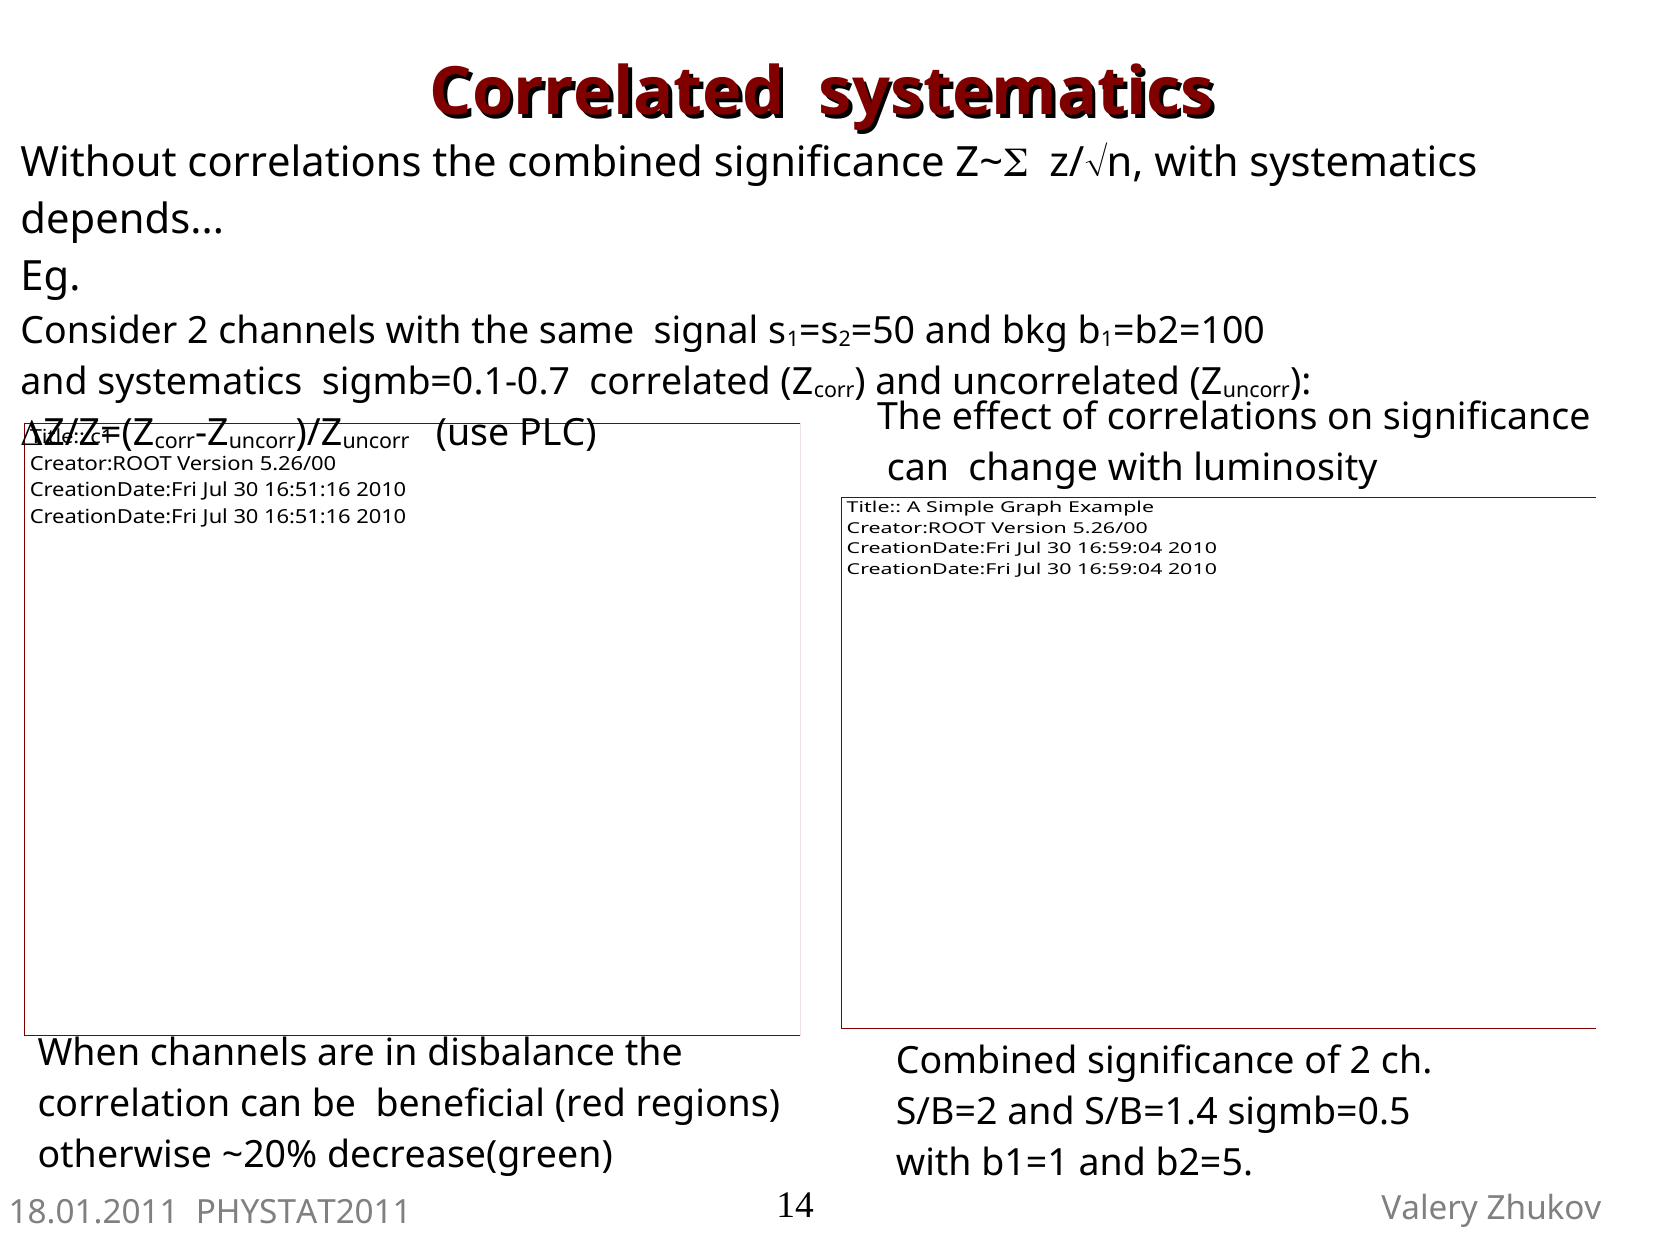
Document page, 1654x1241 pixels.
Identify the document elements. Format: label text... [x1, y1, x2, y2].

picture [22, 421, 31, 441]
picture [526, 421, 536, 432]
title Correlated systematics [116, 28, 1529, 132]
text_box When channels are in disbalance the correlation can be beneficial (red regions) otherwise ~20% decrease(green) [37, 1025, 821, 1161]
text_box Combined significance of 2 ch. S/B=2 and S/B=1.4 sigmb=0.5 with b1=1 and b2=5. [895, 1033, 1573, 1170]
text_box Without correlations the combined significance Z~S z/n, with systematics depends... Eg. Consider 2 channels with the same signal s1=s2=50 and bkg b1=b2=100 and systematics sigmb=0.1-0.7 correlated (Zcorr) and uncorrelated (Zuncorr): DZ/Z=(Zcorr-Zuncorr)/Zuncorr (use PLC) [20, 132, 1605, 412]
picture [839, 495, 1596, 1029]
picture [23, 426, 38, 444]
text_box The effect of correlations on significance can change with luminosity [877, 389, 1615, 481]
picture [22, 421, 801, 1036]
